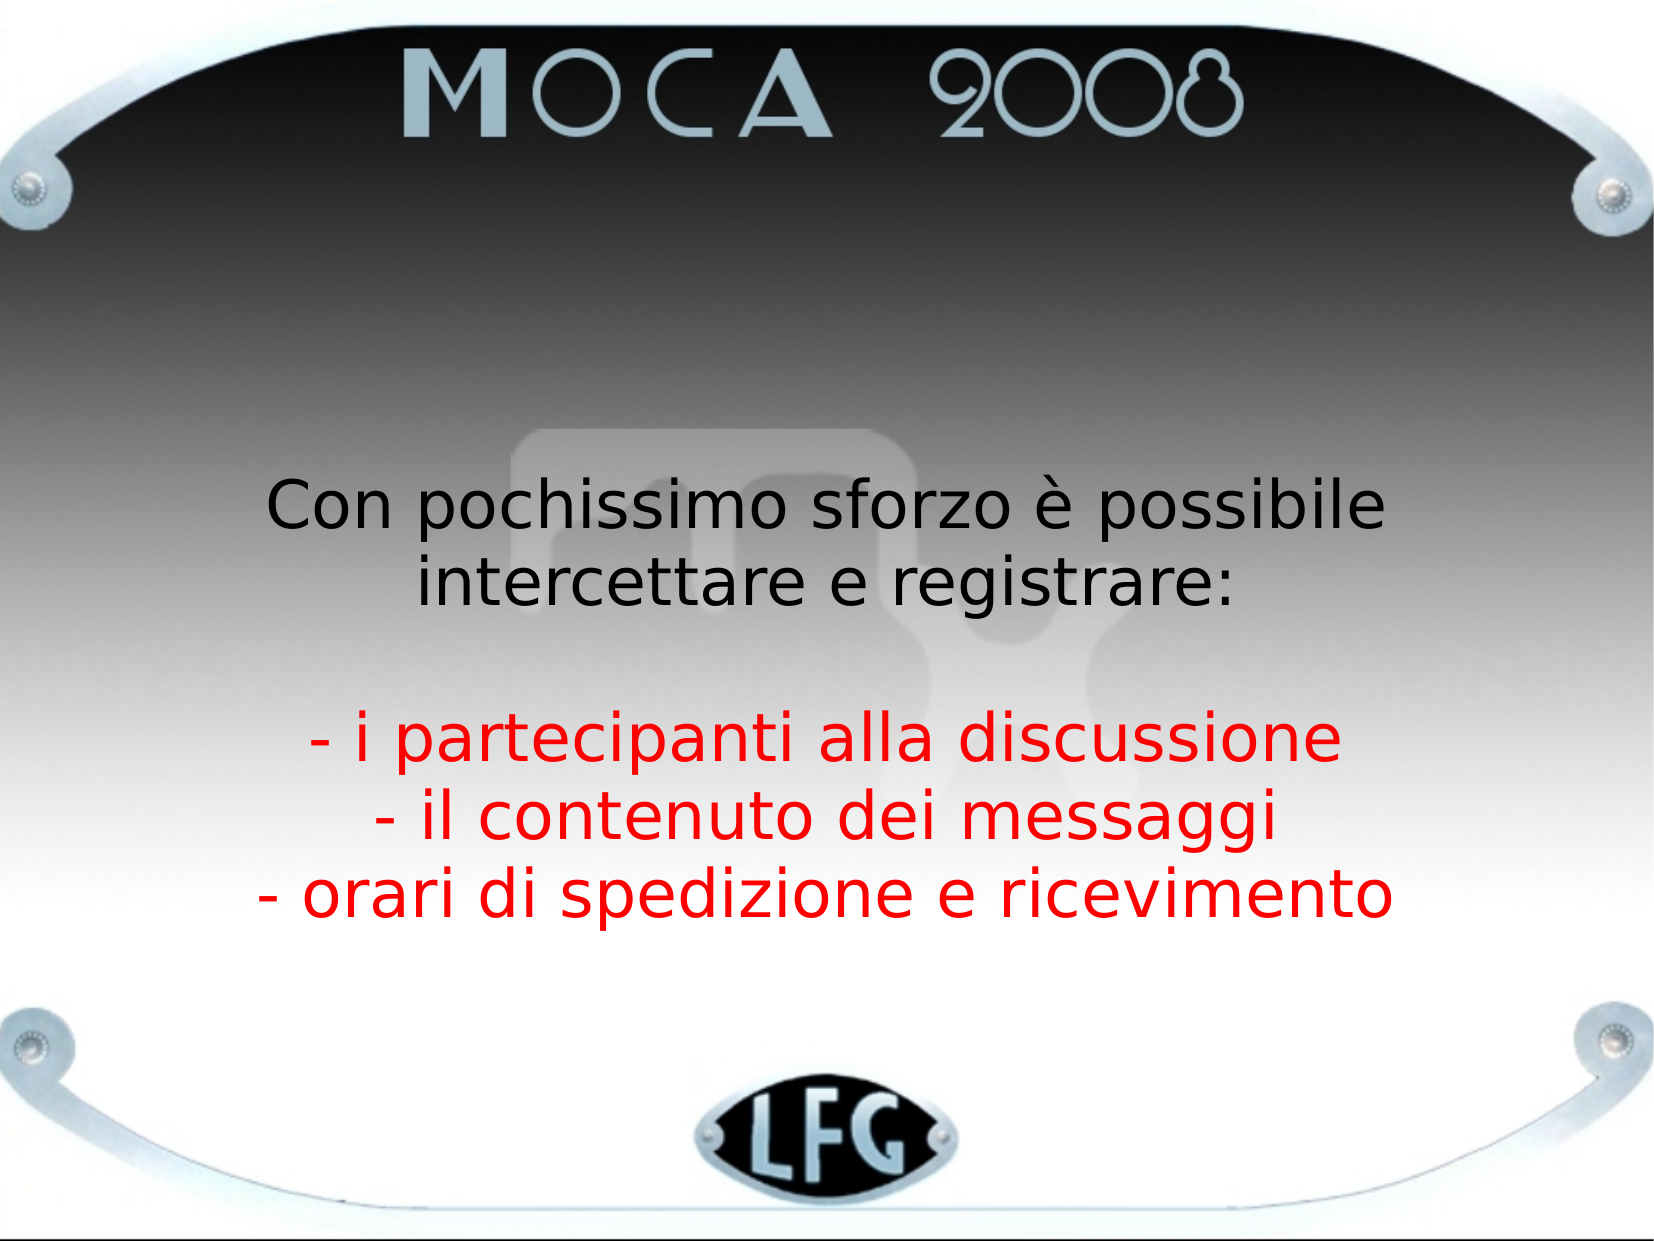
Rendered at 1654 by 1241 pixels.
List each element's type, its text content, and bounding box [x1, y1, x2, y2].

subtitle Con pochissimo sforzo è possibile intercettare e registrare: - i partecipanti alla discussione - il contenuto dei messaggi - orari di spedizione e ricevimento [82, 297, 1571, 1102]
picture [0, 0, 1654, 1241]
